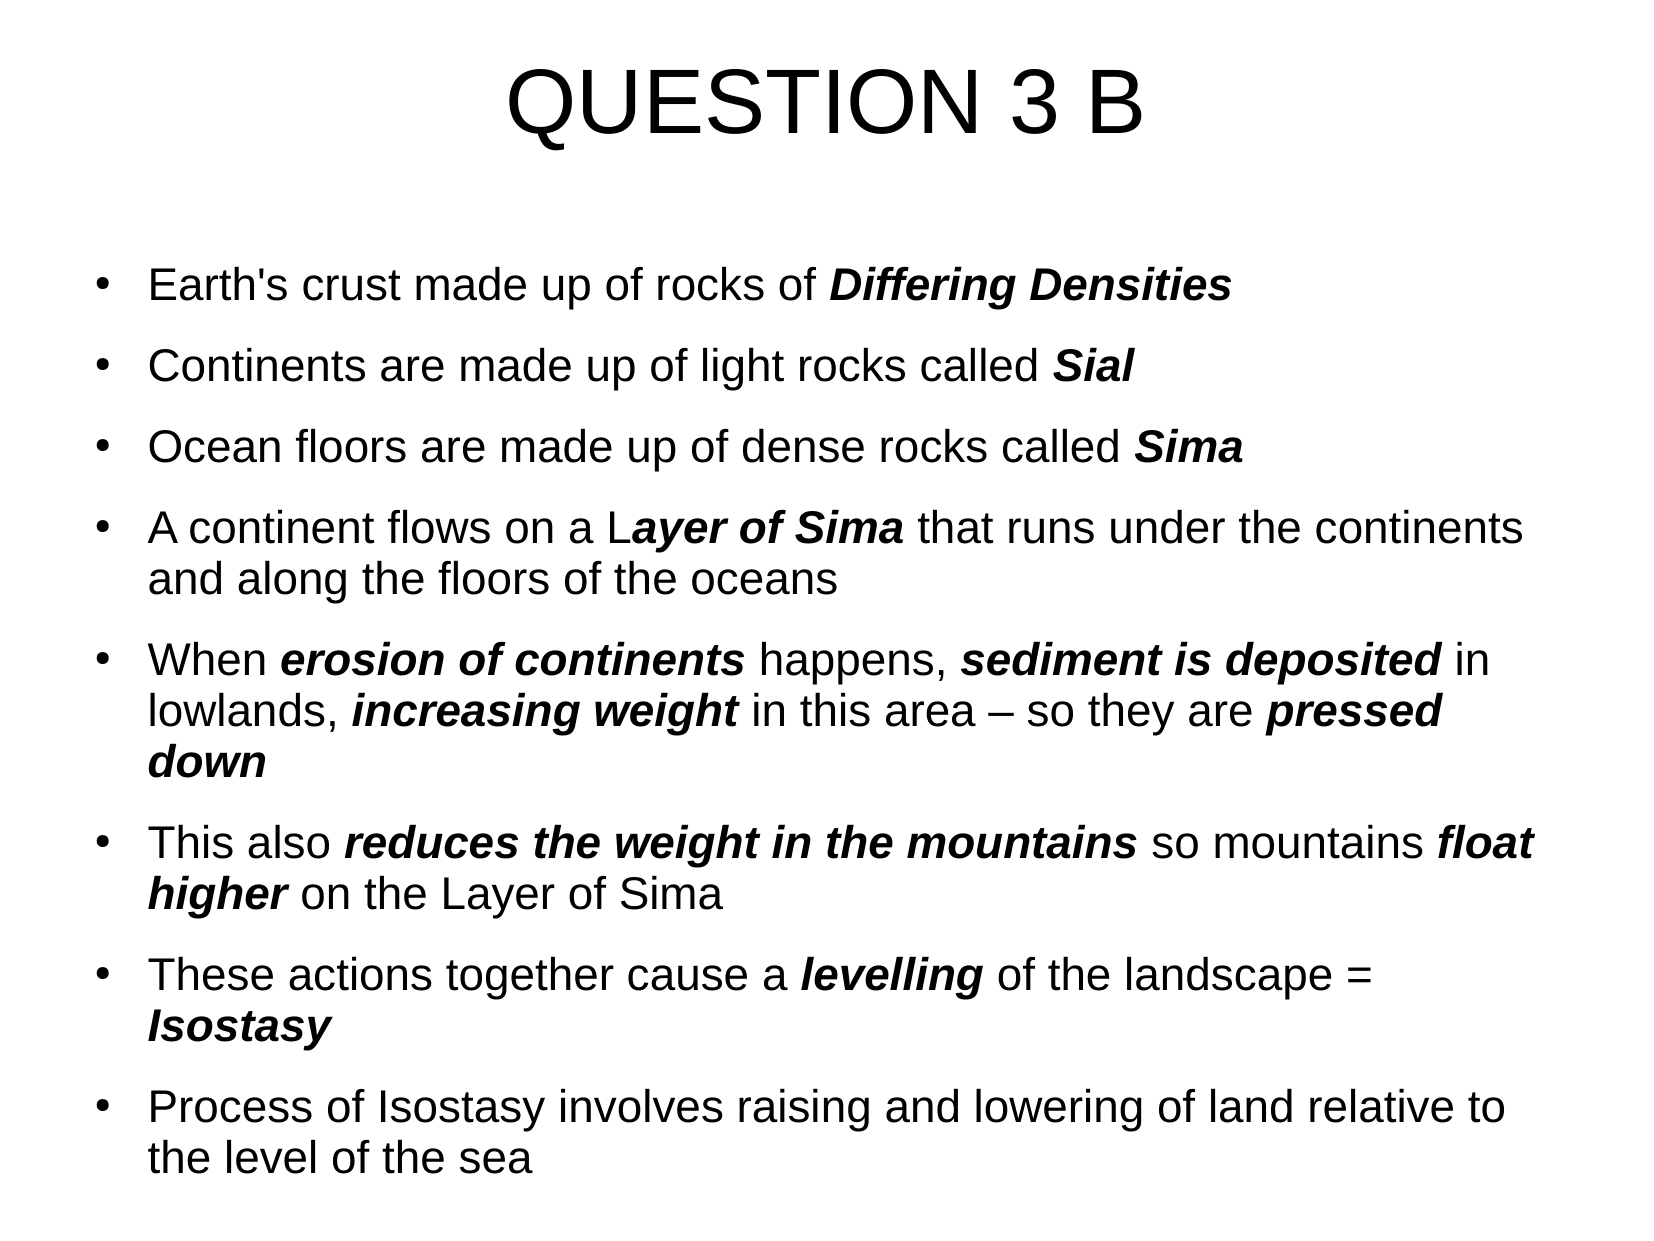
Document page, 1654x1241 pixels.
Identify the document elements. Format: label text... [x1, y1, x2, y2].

list Earth's crust made up of rocks of Differing Densities Continents are made up of light rocks called Sial Ocean floors are made up of dense rocks called Sima A continent flows on a Layer of Sima that runs under the continents and along the floors of the oceans When erosion of continents happens, sediment is deposited in lowlands, increasing weight in this area – so they are pressed down This also reduces the weight in the mountains so mountains float higher on the Layer of Sima These actions together cause a levelling of the landscape = Isostasy Process of Isostasy involves raising and lowering of land relative to the level of the sea [76, 259, 1565, 1191]
title QUESTION 3 B [82, 49, 1571, 257]
